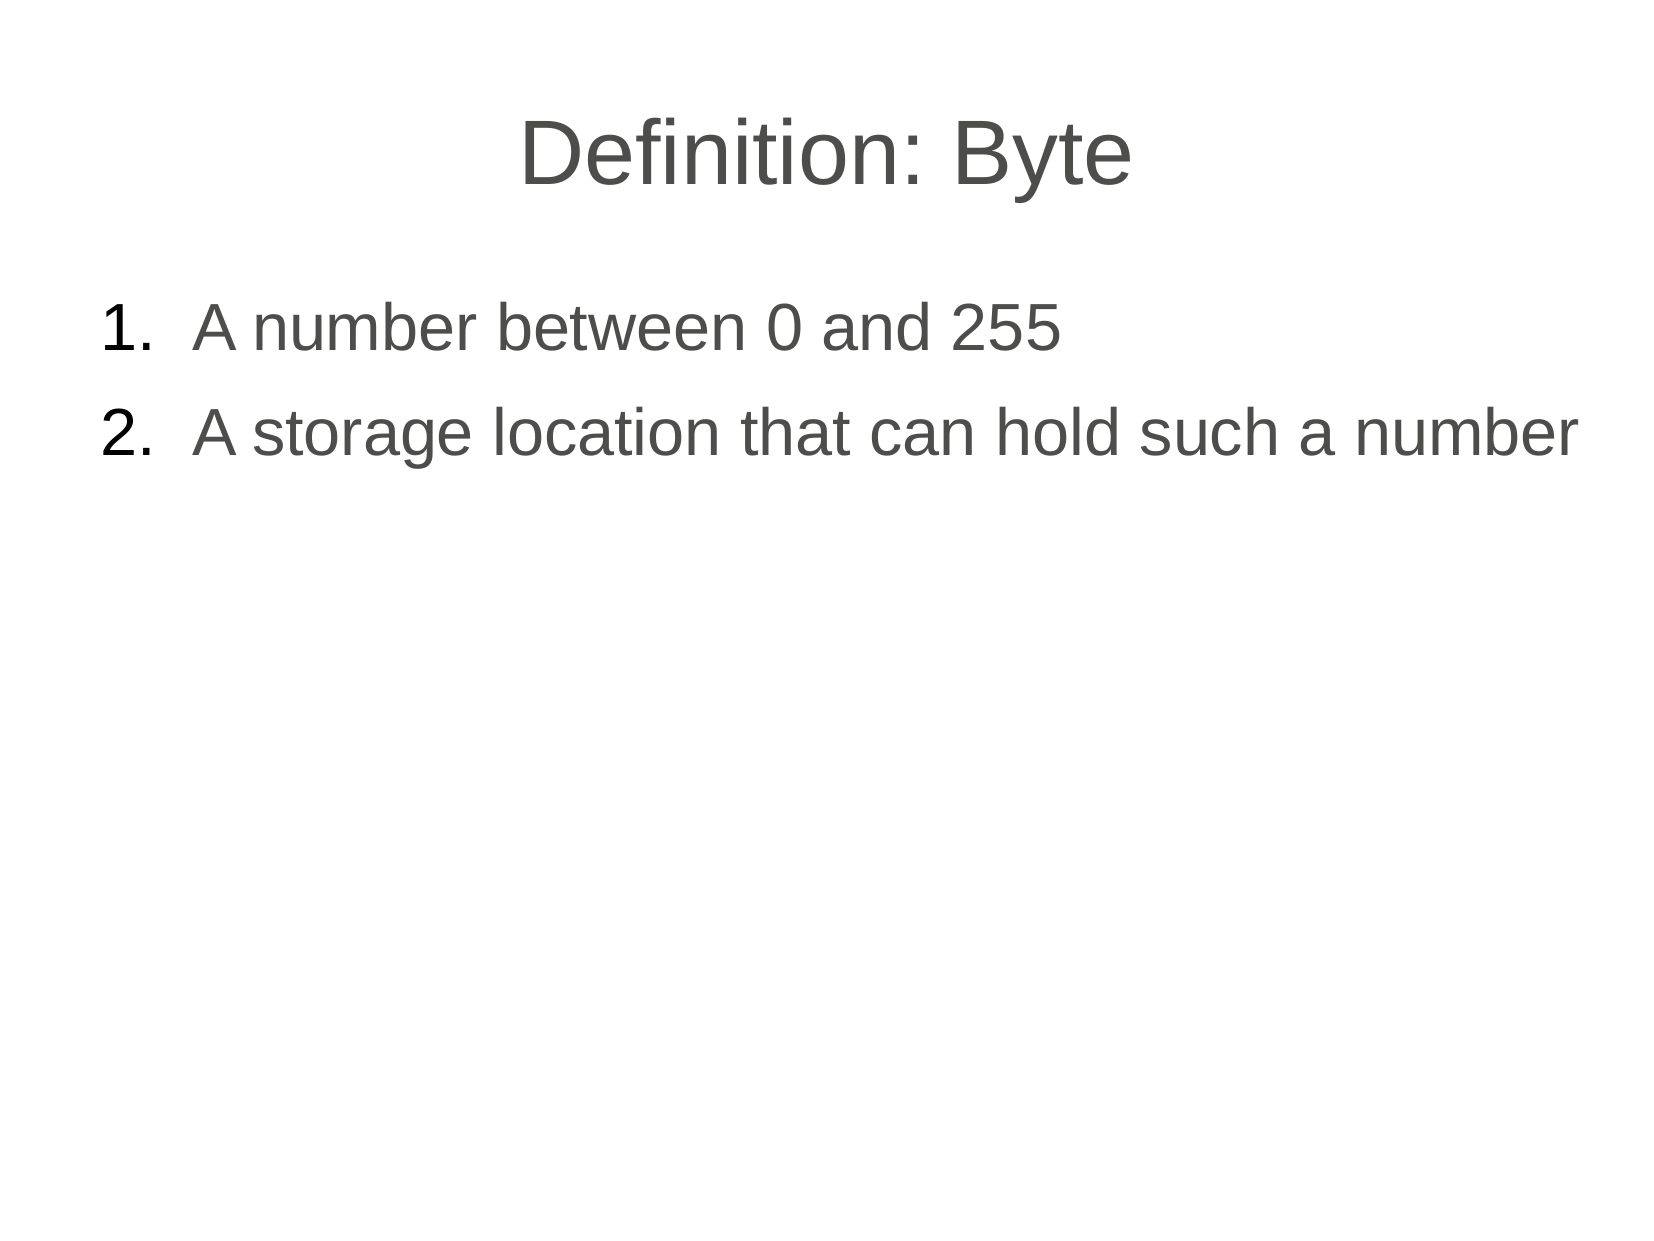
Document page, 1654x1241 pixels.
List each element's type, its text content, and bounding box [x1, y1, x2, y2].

title Definition: Byte [82, 49, 1571, 257]
list A number between 0 and 255 A storage location that can hold such a number [82, 290, 1627, 1010]
